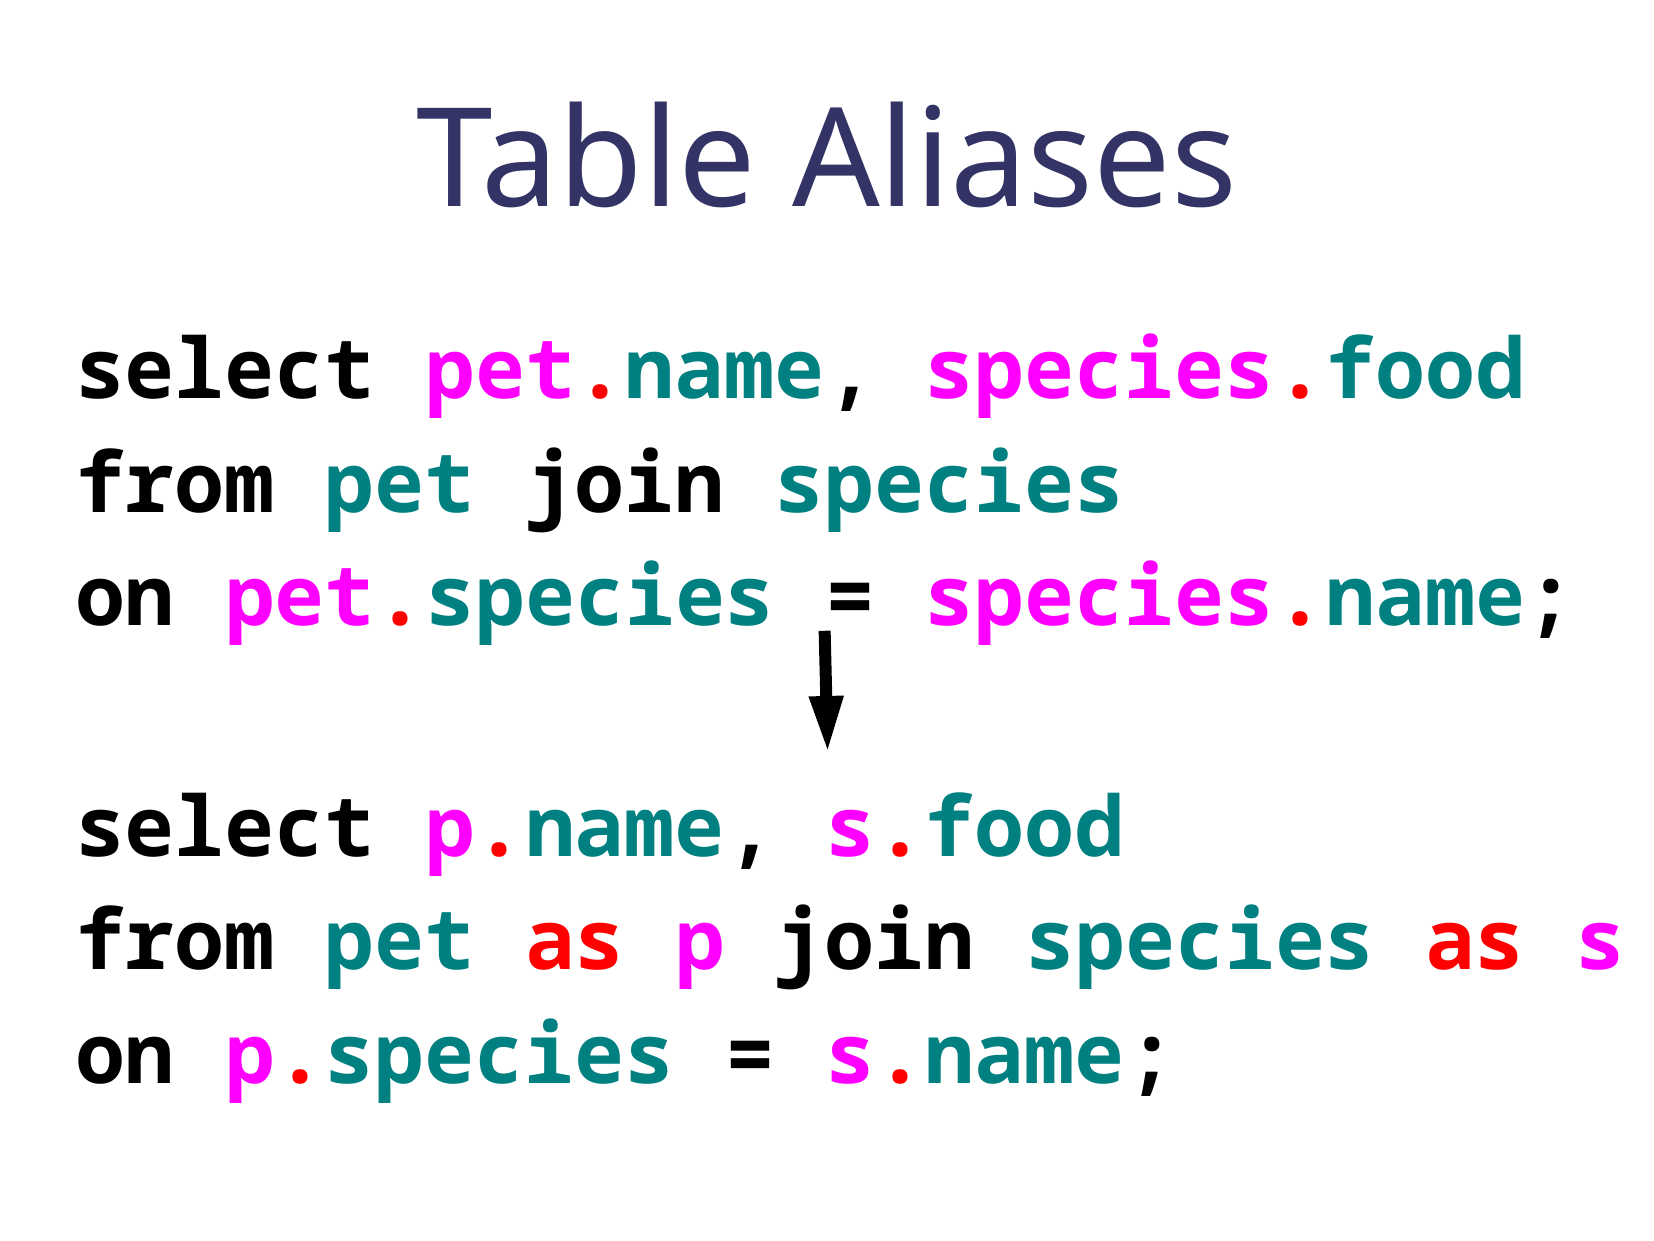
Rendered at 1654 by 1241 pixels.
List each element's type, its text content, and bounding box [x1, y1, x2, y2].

text_box select pet.name, species.food from pet join species on pet.species = species.name; [75, 309, 1654, 598]
text_box select p.name, s.food from pet as p join species as s on p.species = s.name; [75, 767, 1645, 1056]
title Table Aliases [82, 56, 1571, 250]
